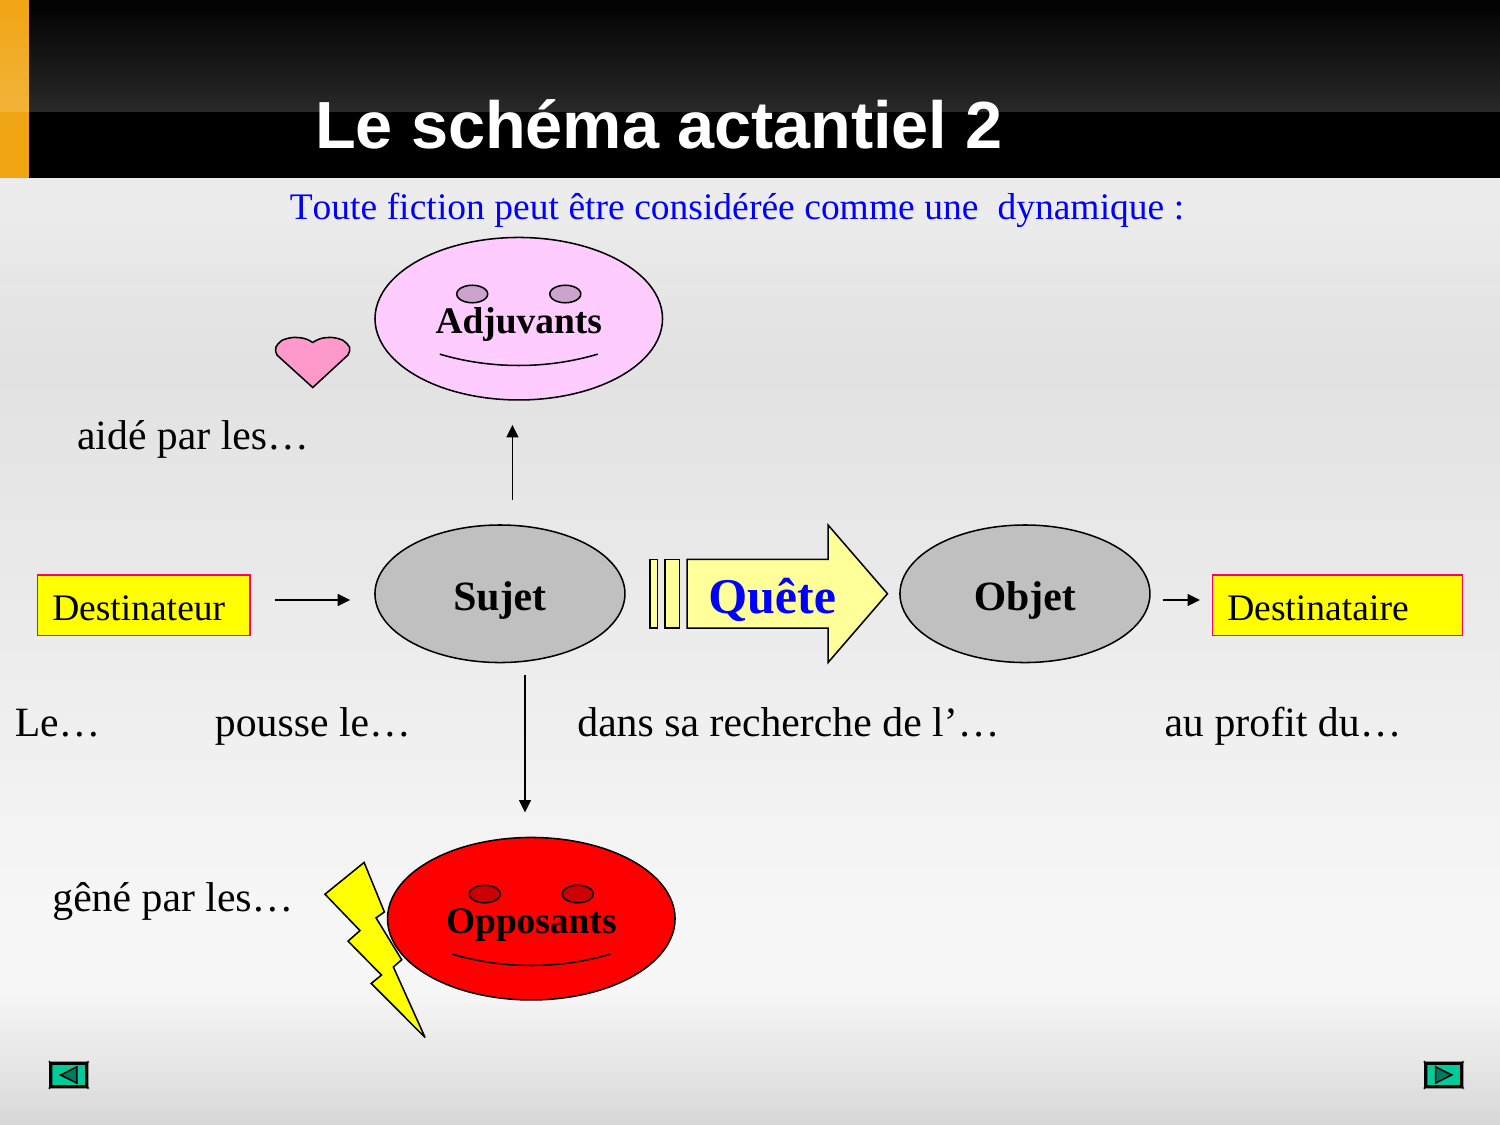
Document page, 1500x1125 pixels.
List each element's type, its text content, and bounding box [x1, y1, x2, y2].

text_box Quête [650, 559, 657, 628]
text_box Quête [665, 559, 680, 628]
text_box aidé par les… [62, 399, 338, 466]
text_box au profit du… [1149, 687, 1438, 754]
text_box Opposants [387, 837, 676, 1000]
text_box Quête [687, 525, 888, 663]
text_box Destinataire [1212, 574, 1463, 636]
text_box Sujet [374, 525, 625, 663]
text_box dans sa recherche de l’… [562, 687, 1138, 754]
text_box Destinateur [37, 574, 251, 636]
text_box gêné par les… [37, 862, 326, 928]
text_box Toute fiction peut être considérée comme une dynamique : [275, 174, 1226, 236]
picture [0, 0, 1500, 1125]
title Le schéma actantiel 2 [299, 50, 1175, 174]
text_box Le… [0, 687, 126, 754]
text_box [1426, 1062, 1463, 1088]
text_box pousse le… [199, 687, 451, 754]
text_box [275, 337, 350, 388]
text_box Adjuvants [375, 237, 663, 400]
text_box [51, 1062, 88, 1088]
text_box Objet [899, 525, 1150, 663]
text_box [326, 862, 426, 1038]
